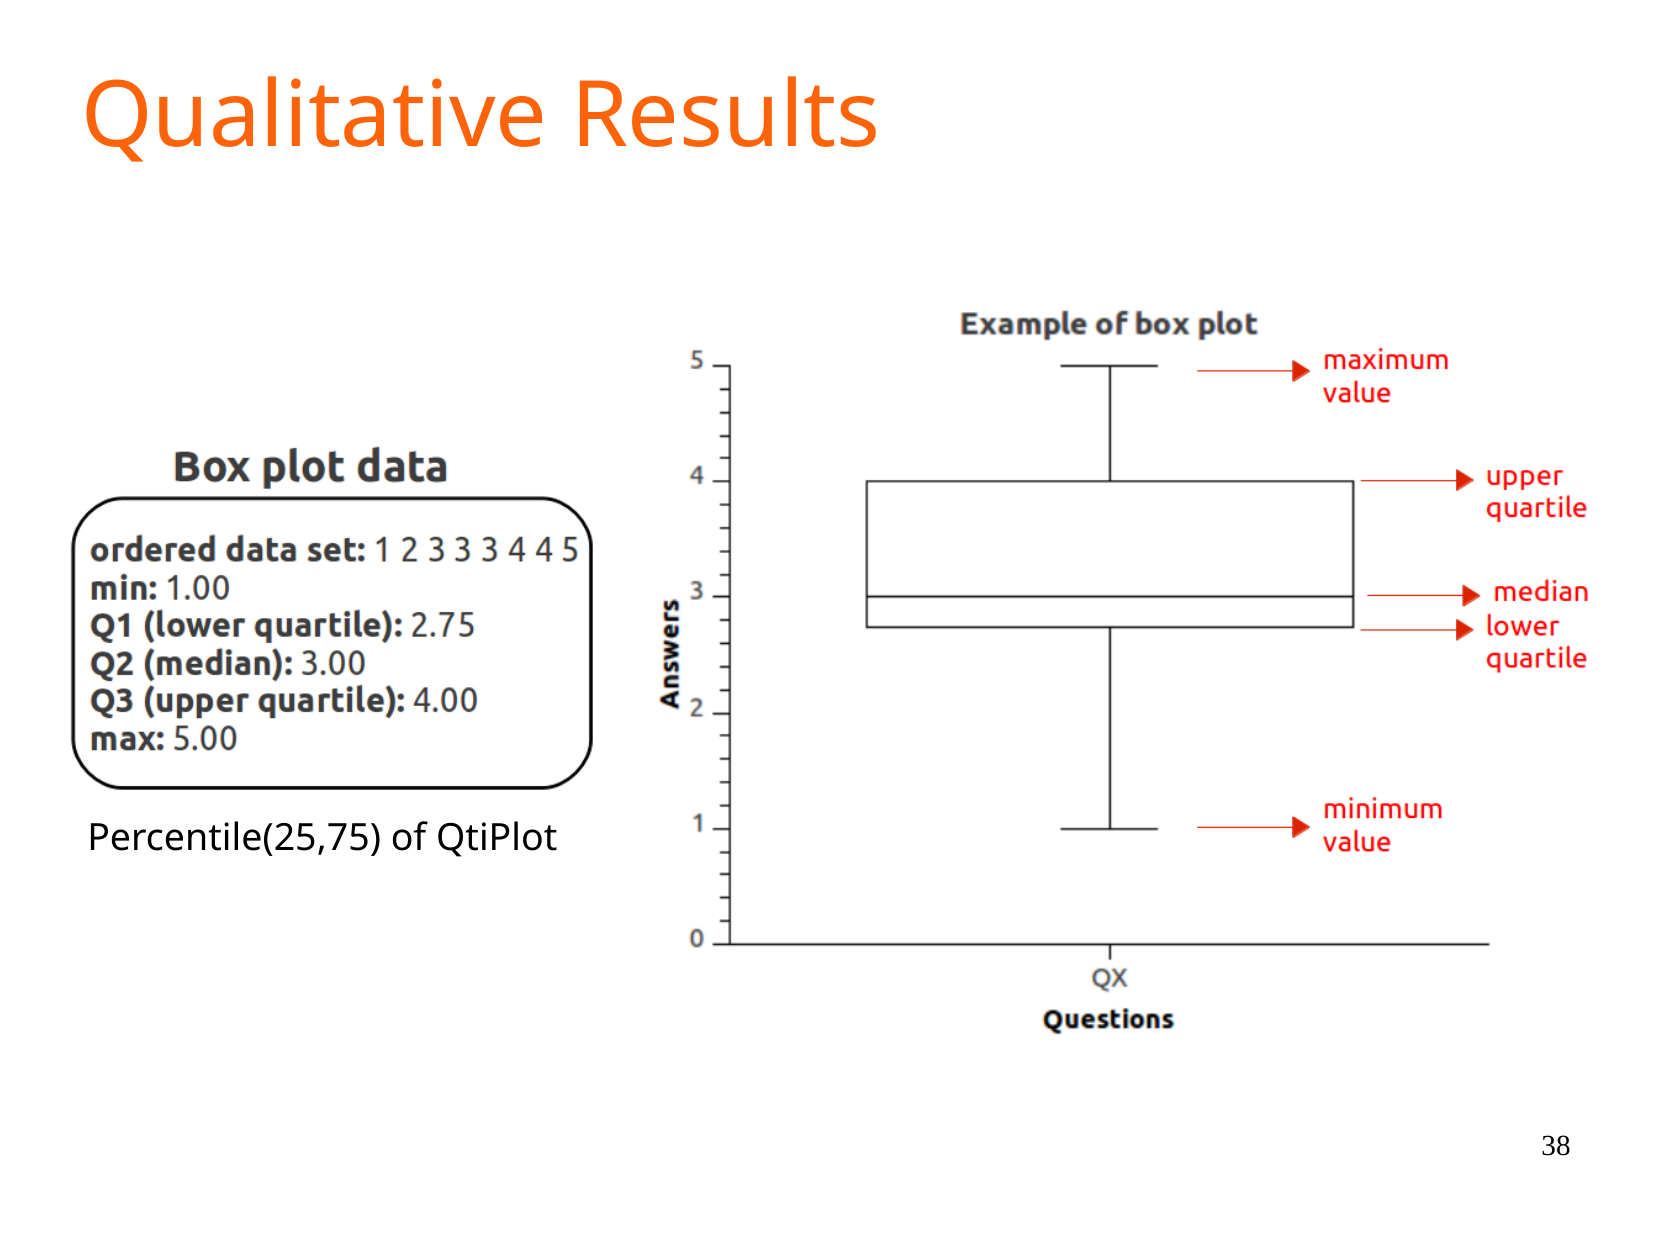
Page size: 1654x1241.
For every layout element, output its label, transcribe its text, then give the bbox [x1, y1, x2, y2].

text_box Percentile(25,75) of QtiPlot [72, 803, 600, 861]
picture [60, 284, 1603, 1044]
title Qualitative Results [81, 17, 1570, 204]
